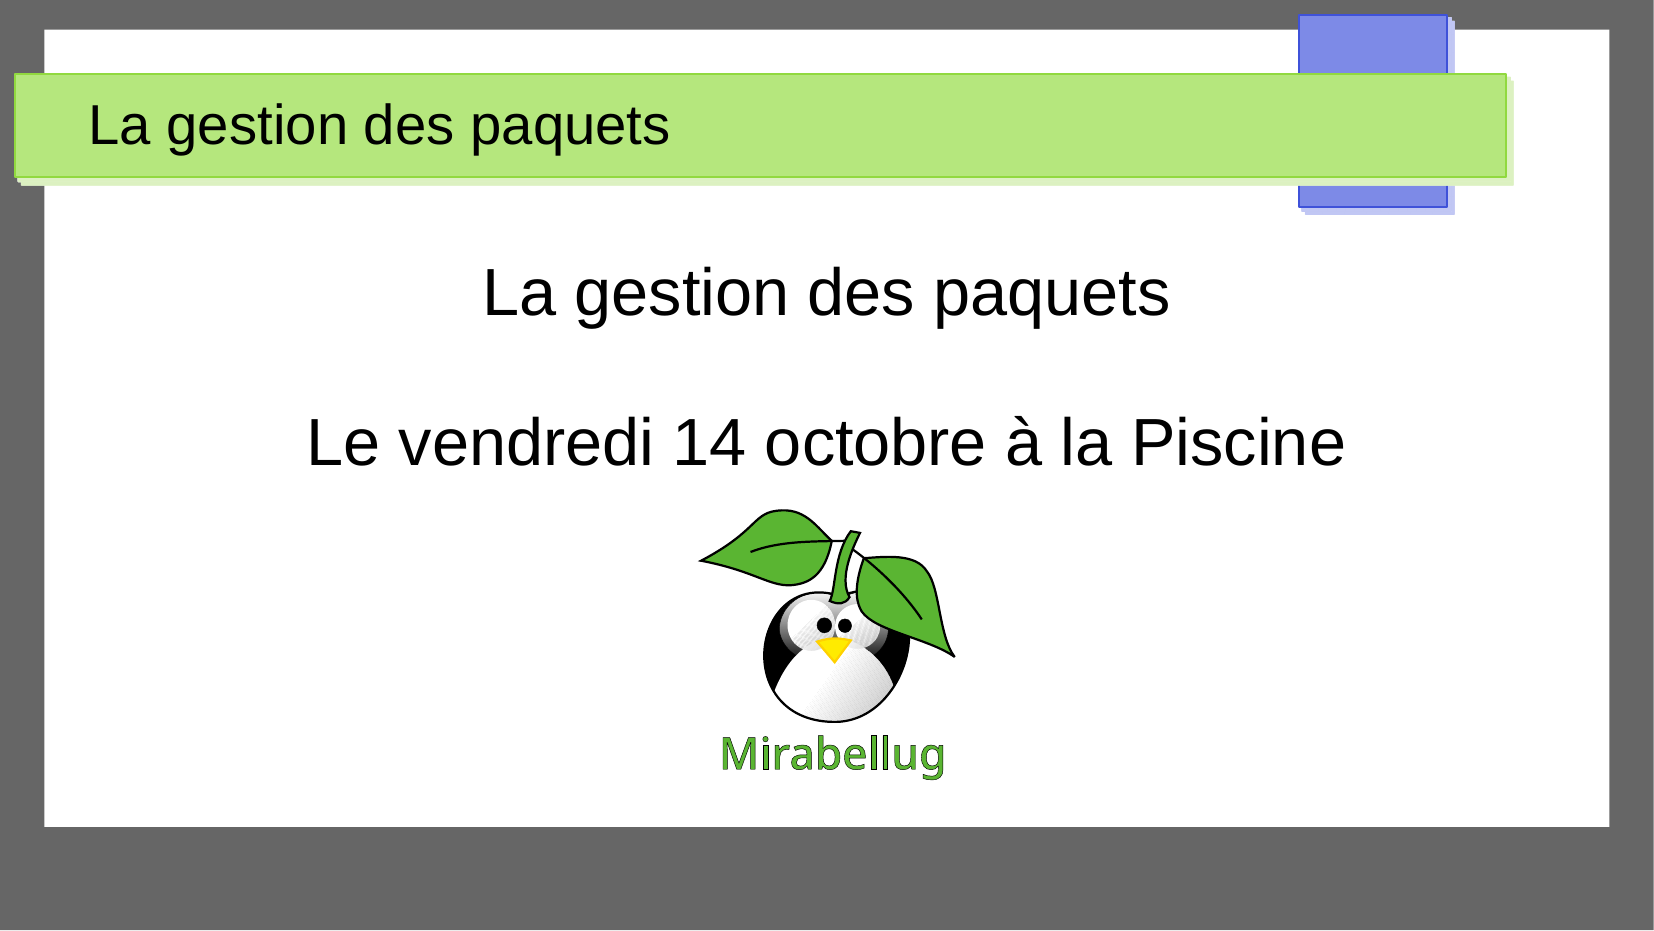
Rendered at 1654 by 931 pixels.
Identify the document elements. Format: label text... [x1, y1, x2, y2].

picture [685, 501, 969, 785]
title La gestion des paquets [88, 73, 1506, 178]
subtitle La gestion des paquets Le vendredi 14 octobre à la Piscine [88, 221, 1565, 813]
